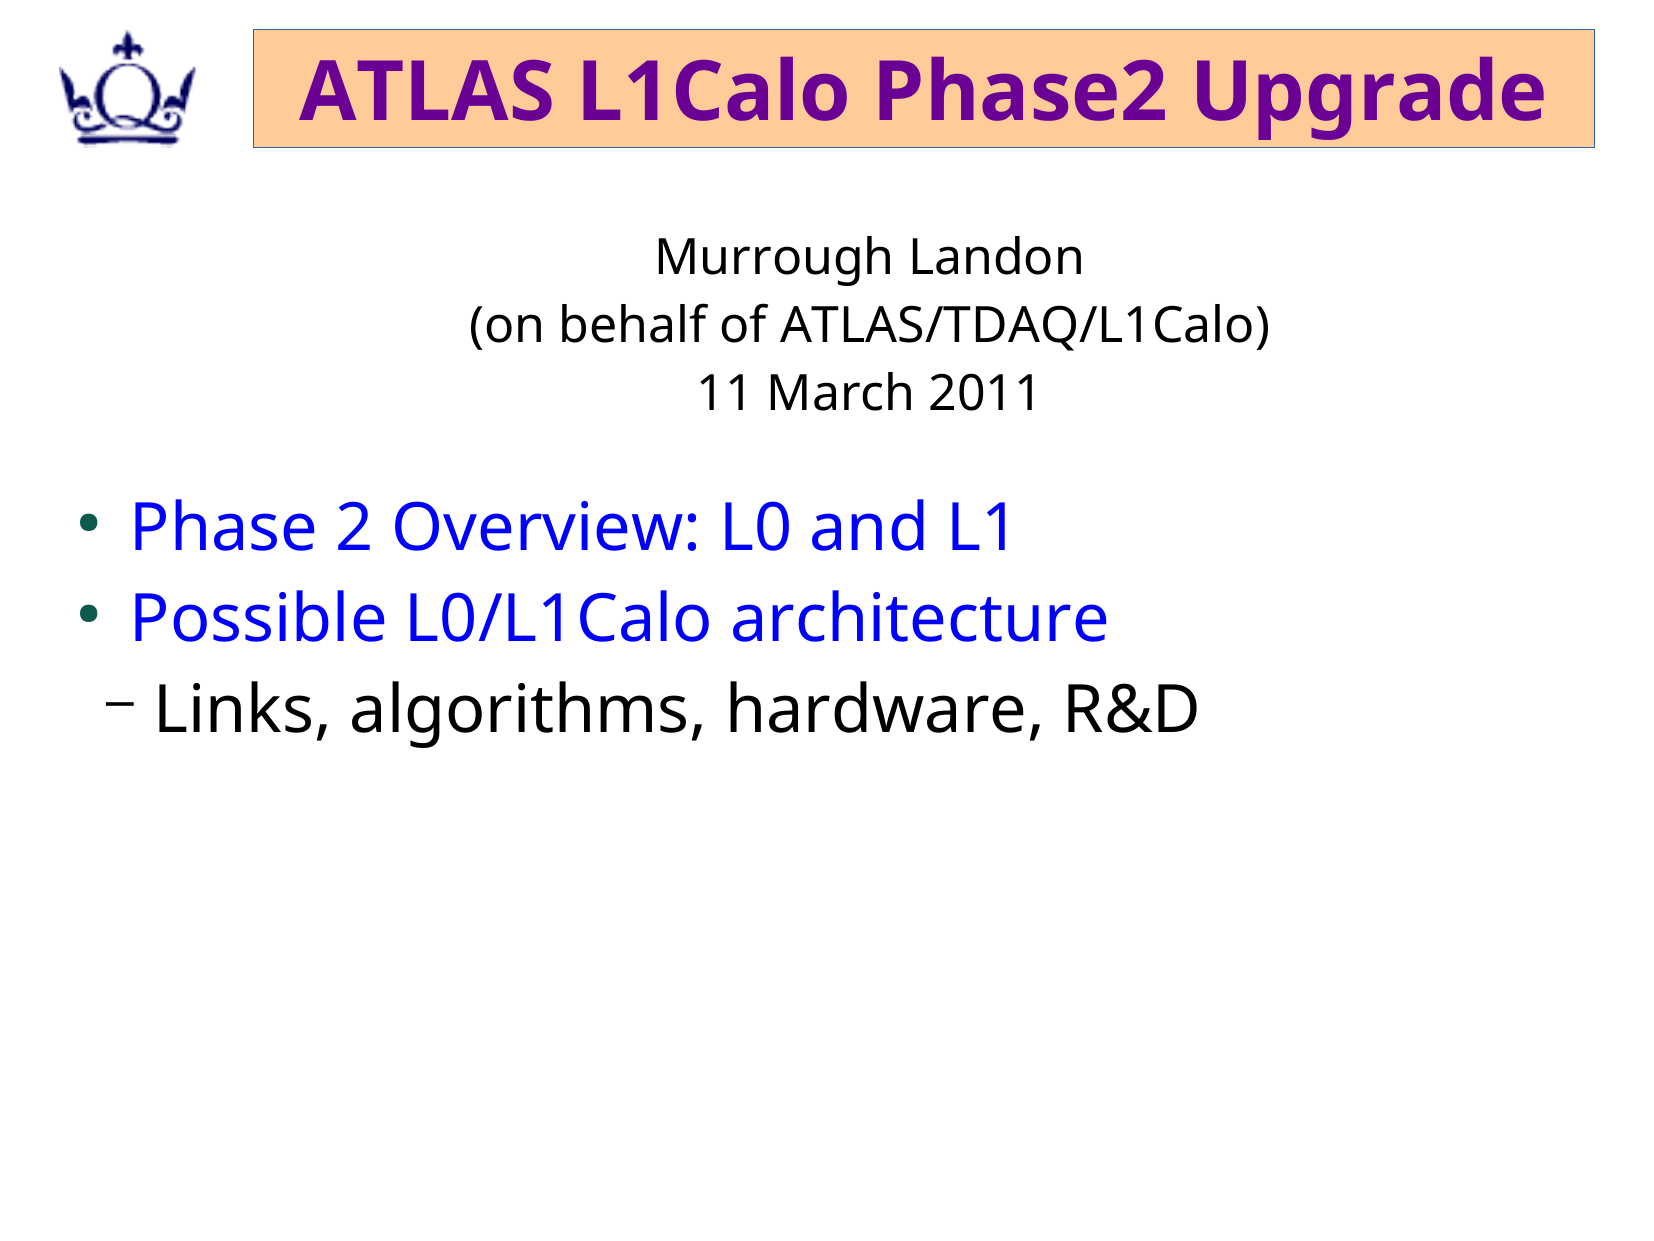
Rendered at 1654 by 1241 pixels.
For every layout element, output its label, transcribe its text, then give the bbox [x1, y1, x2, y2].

picture [59, 29, 200, 148]
text_box Murrough Landon (on behalf of ATLAS/TDAQ/L1Calo) 11 March 2011 [367, 220, 1373, 430]
title ATLAS L1Calo Phase2 Upgrade [253, 29, 1595, 148]
list Phase 2 Overview: L0 and L1 Possible L0/L1Calo architecture Links, algorithms, hardware, R&D [59, 479, 1595, 1127]
